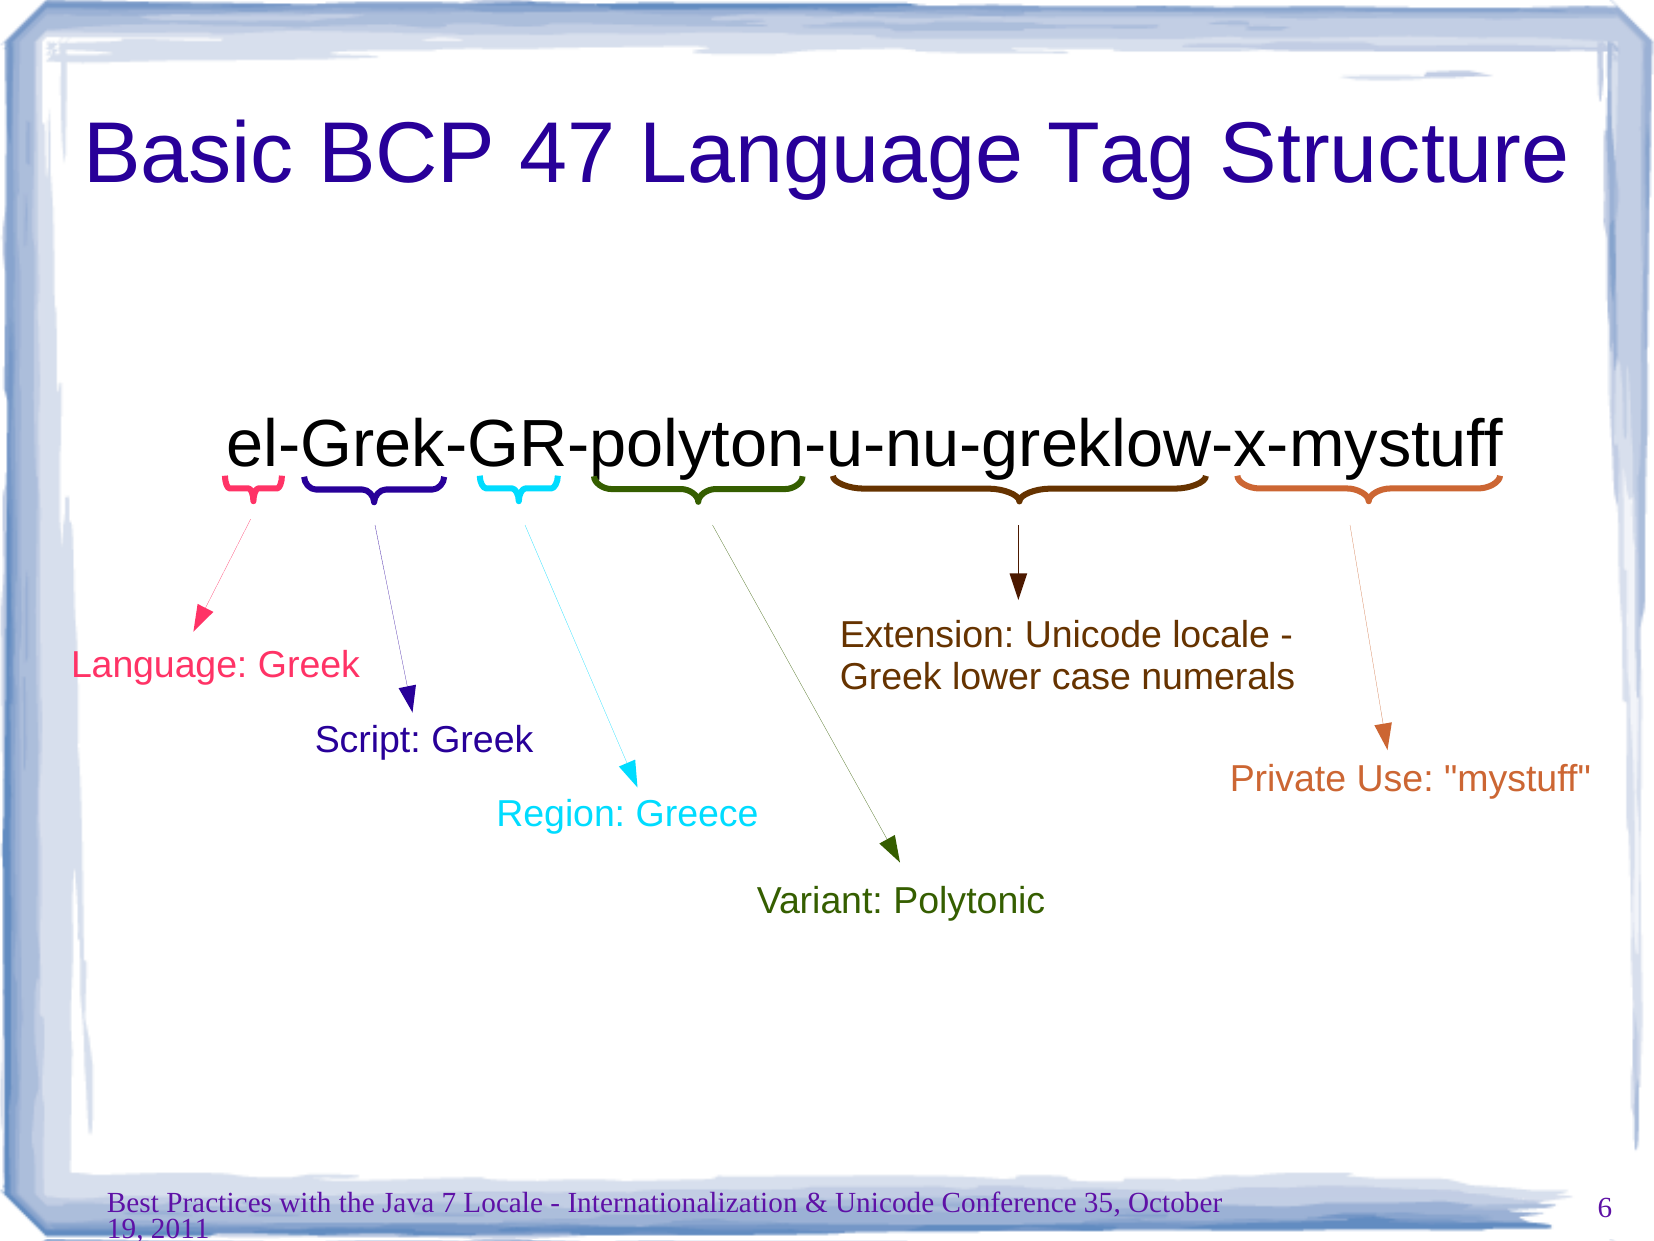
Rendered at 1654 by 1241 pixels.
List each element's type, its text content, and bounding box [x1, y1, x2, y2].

text_box Private Use: "mystuff" [1215, 750, 1607, 807]
text_box Extension: Unicode locale - Greek lower case numerals [825, 605, 1312, 705]
text_box Variant: Polytonic [742, 872, 1061, 930]
picture [0, 0, 1654, 1241]
text_box Region: Greece [481, 785, 774, 843]
text_box el-Grek-GR-polyton-u-nu-greklow-x-mystuff [212, 398, 1519, 488]
text_box Script: Greek [300, 710, 549, 768]
title Basic BCP 47 Language Tag Structure [82, 49, 1571, 257]
text_box Language: Greek [56, 635, 376, 693]
